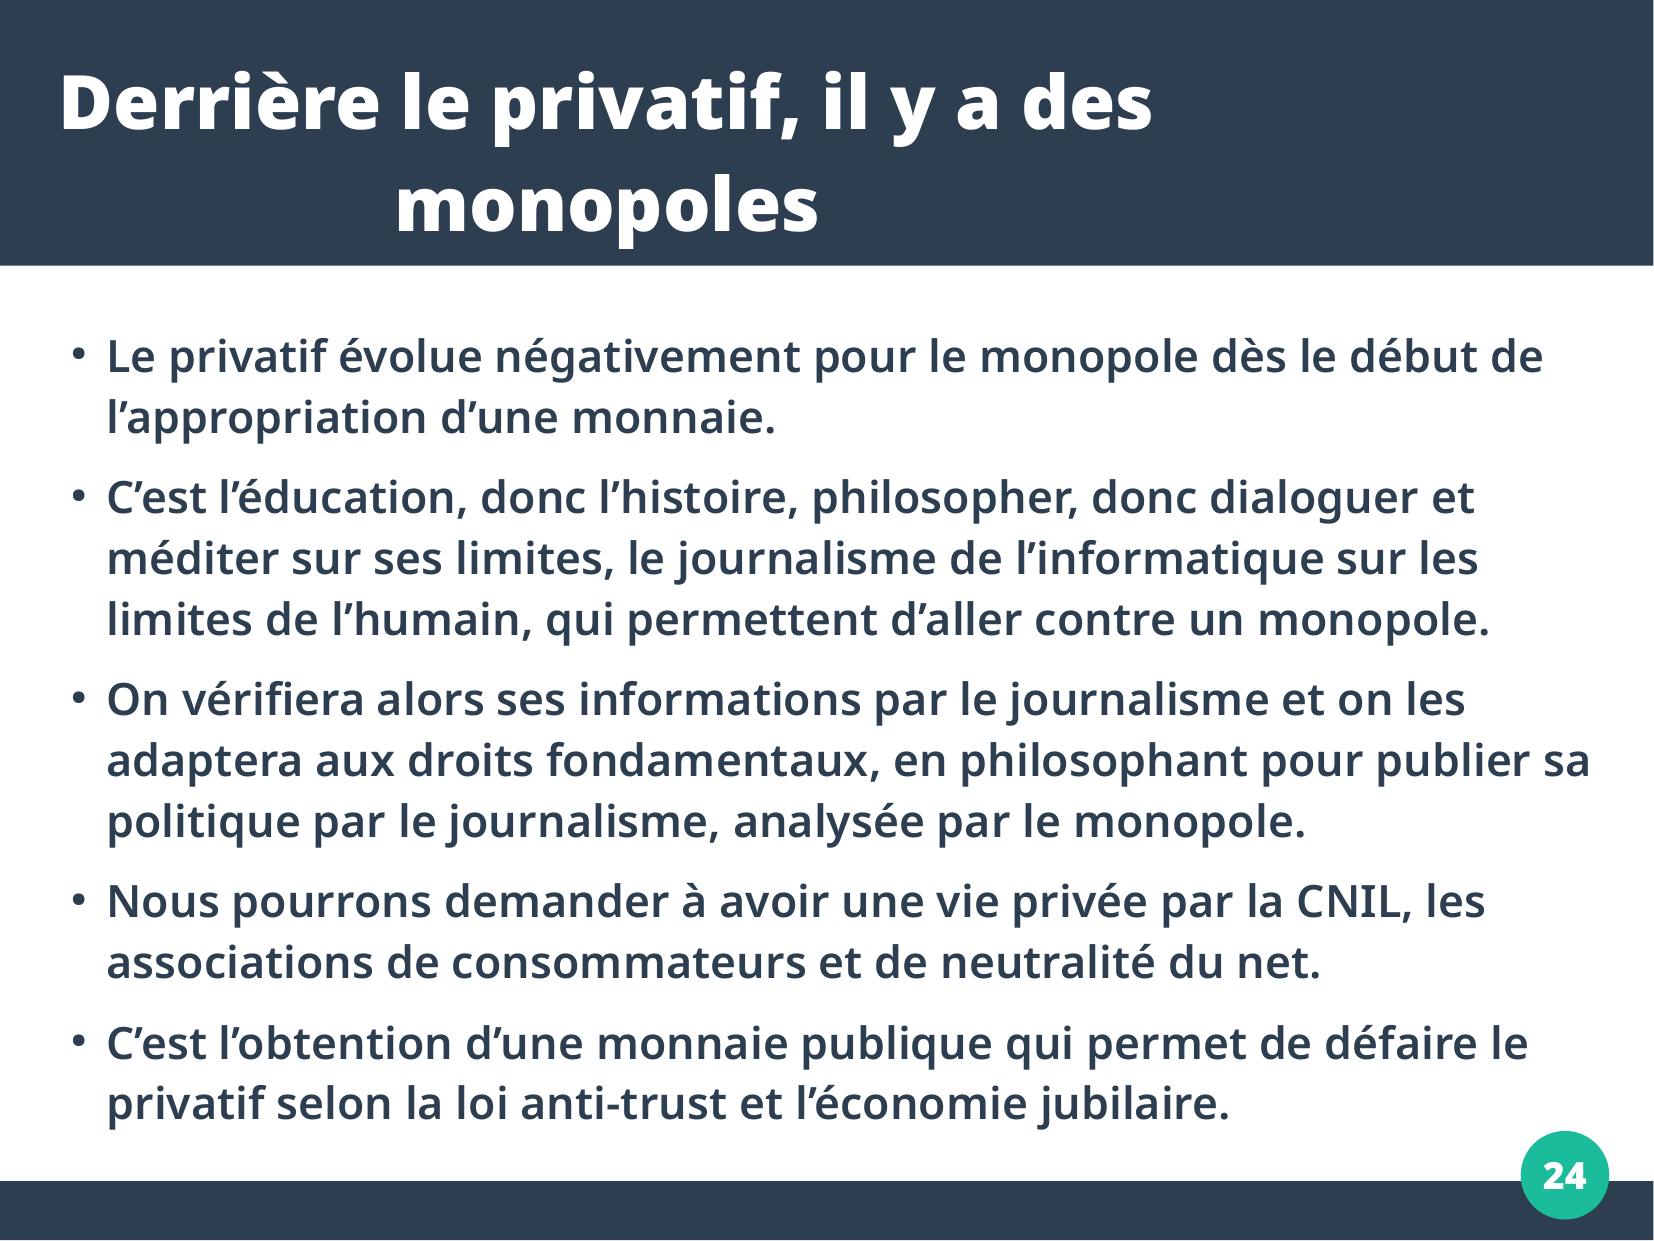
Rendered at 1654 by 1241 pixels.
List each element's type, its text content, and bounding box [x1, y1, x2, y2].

title Derrière le privatif, il y a des monopoles [59, 49, 1595, 207]
list Le privatif évolue négativement pour le monopole dès le début de l’appropriation d’une monnaie. C’est l’éducation, donc l’histoire, philosopher, donc dialoguer et méditer sur ses limites, le journalisme de l’informatique sur les limites de l’humain, qui permettent d’aller contre un monopole. On vérifiera alors ses informations par le journalisme et on les adaptera aux droits fondamentaux, en philosophant pour publier sa politique par le journalisme, analysée par le monopole. Nous pourrons demander à avoir une vie privée par la CNIL, les associations de consommateurs et de neutralité du net. C’est l’obtention d’une monnaie publique qui permet de défaire le privatif selon la loi anti-trust et l’économie jubilaire. [59, 324, 1595, 1152]
